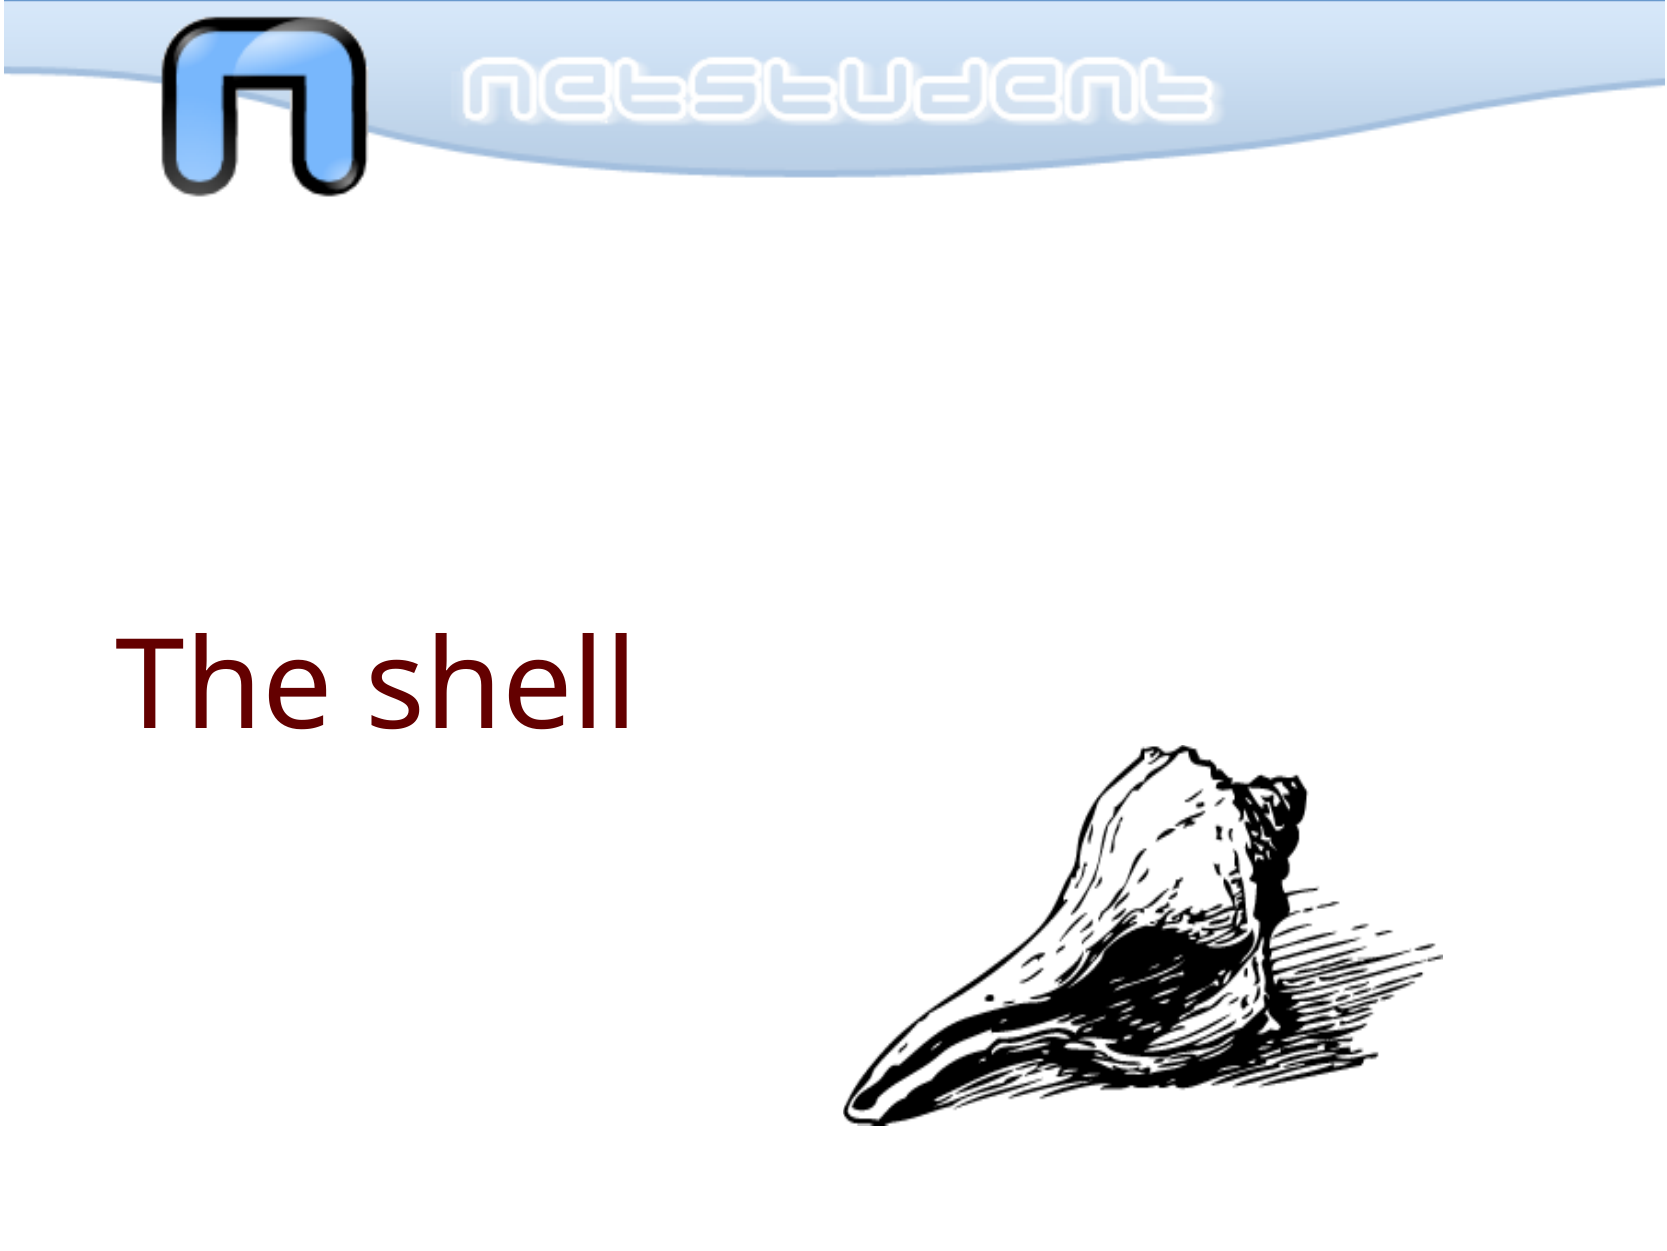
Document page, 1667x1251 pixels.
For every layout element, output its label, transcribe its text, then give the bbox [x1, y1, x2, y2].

title The shell [109, 571, 1462, 789]
picture [0, 0, 1667, 1251]
